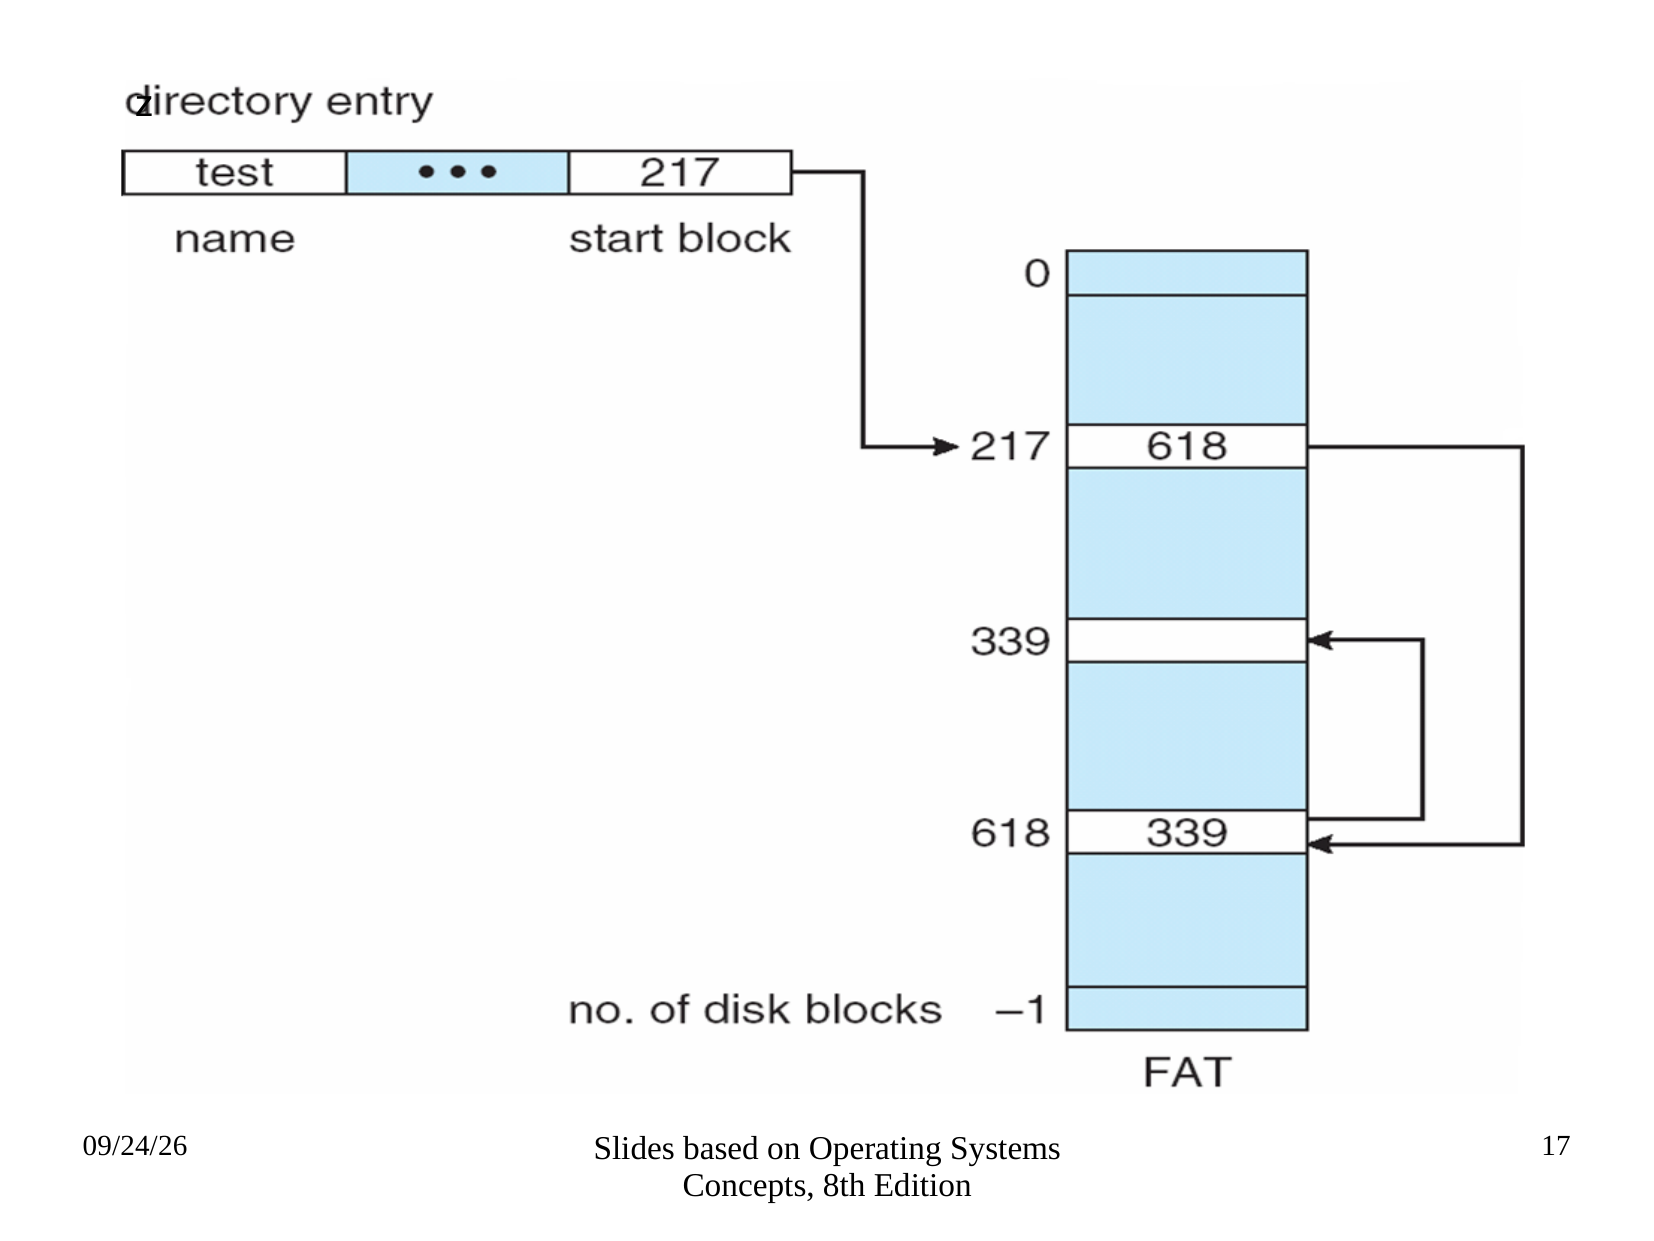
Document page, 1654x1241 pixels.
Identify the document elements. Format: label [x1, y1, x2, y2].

picture [120, 74, 1531, 1096]
